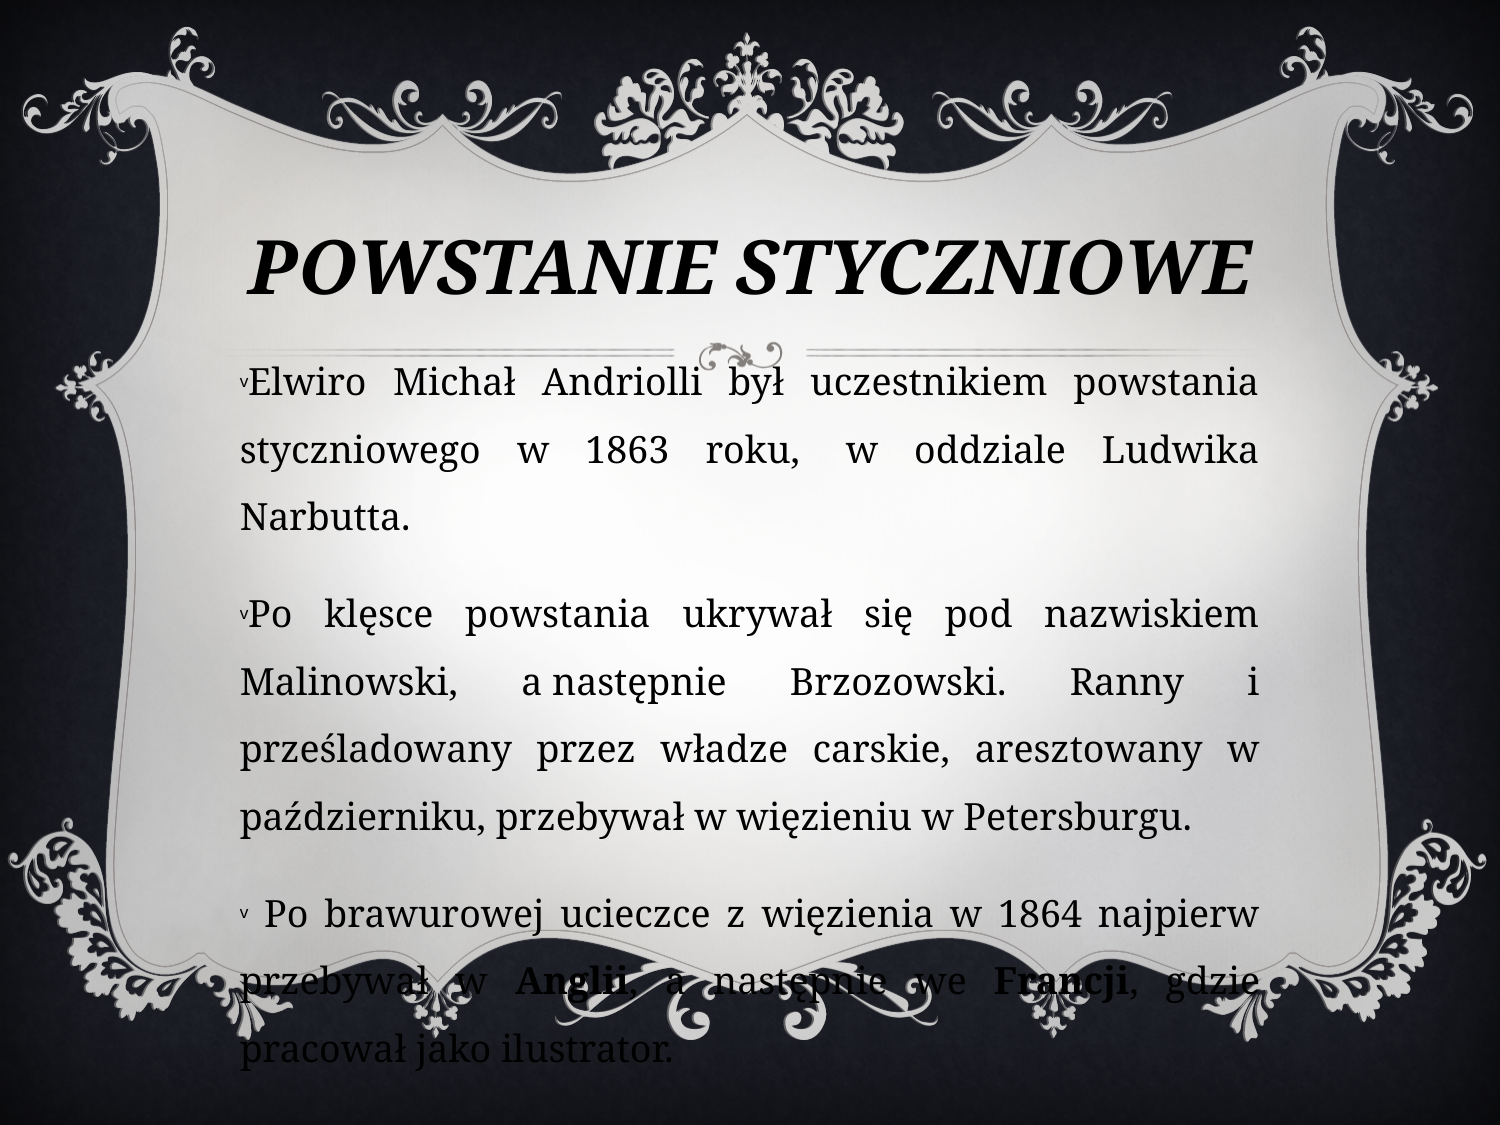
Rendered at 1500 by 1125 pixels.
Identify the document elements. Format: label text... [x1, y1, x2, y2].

title POWSTANIE STYCZNIOWE [225, 212, 1275, 325]
picture [0, 0, 1500, 1125]
list Elwiro Michał Andriolli był uczestnikiem powstania styczniowego w 1863 roku, w oddziale Ludwika Narbutta. Po klęsce powstania ukrywał się pod nazwiskiem Malinowski, a następnie Brzozowski. Ranny i prześladowany przez władze carskie, aresztowany w październiku, przebywał w więzieniu w Petersburgu. Po brawurowej ucieczce z więzienia w 1864 najpierw przebywał w Anglii, a następnie we Francji, gdzie pracował jako ilustrator. [225, 328, 1275, 863]
